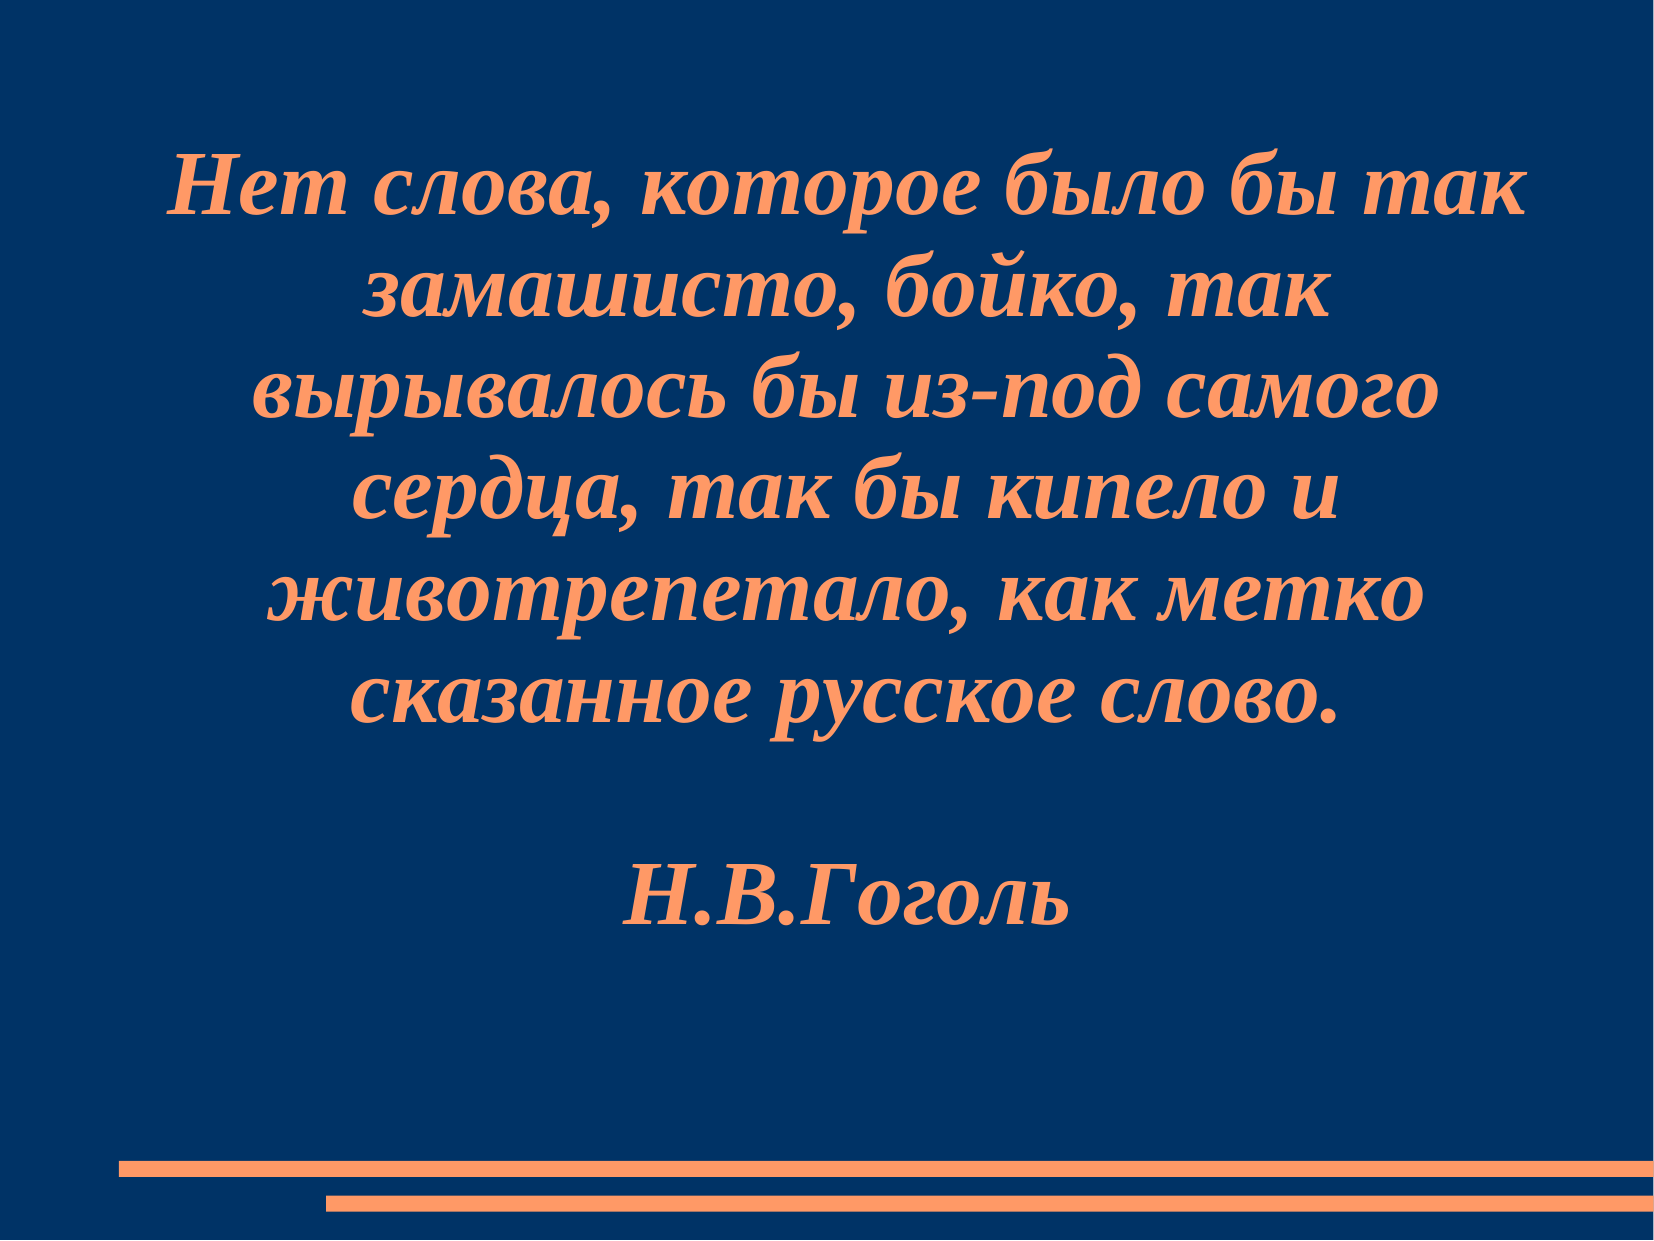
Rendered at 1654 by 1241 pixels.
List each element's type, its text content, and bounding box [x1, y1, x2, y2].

title Нет слова, которое было бы так замашисто, бойко, так вырывалось бы из-под самого сердца, так бы кипело и животрепетало, как метко сказанное русское слово. Н.В.Гоголь [141, 132, 1554, 945]
